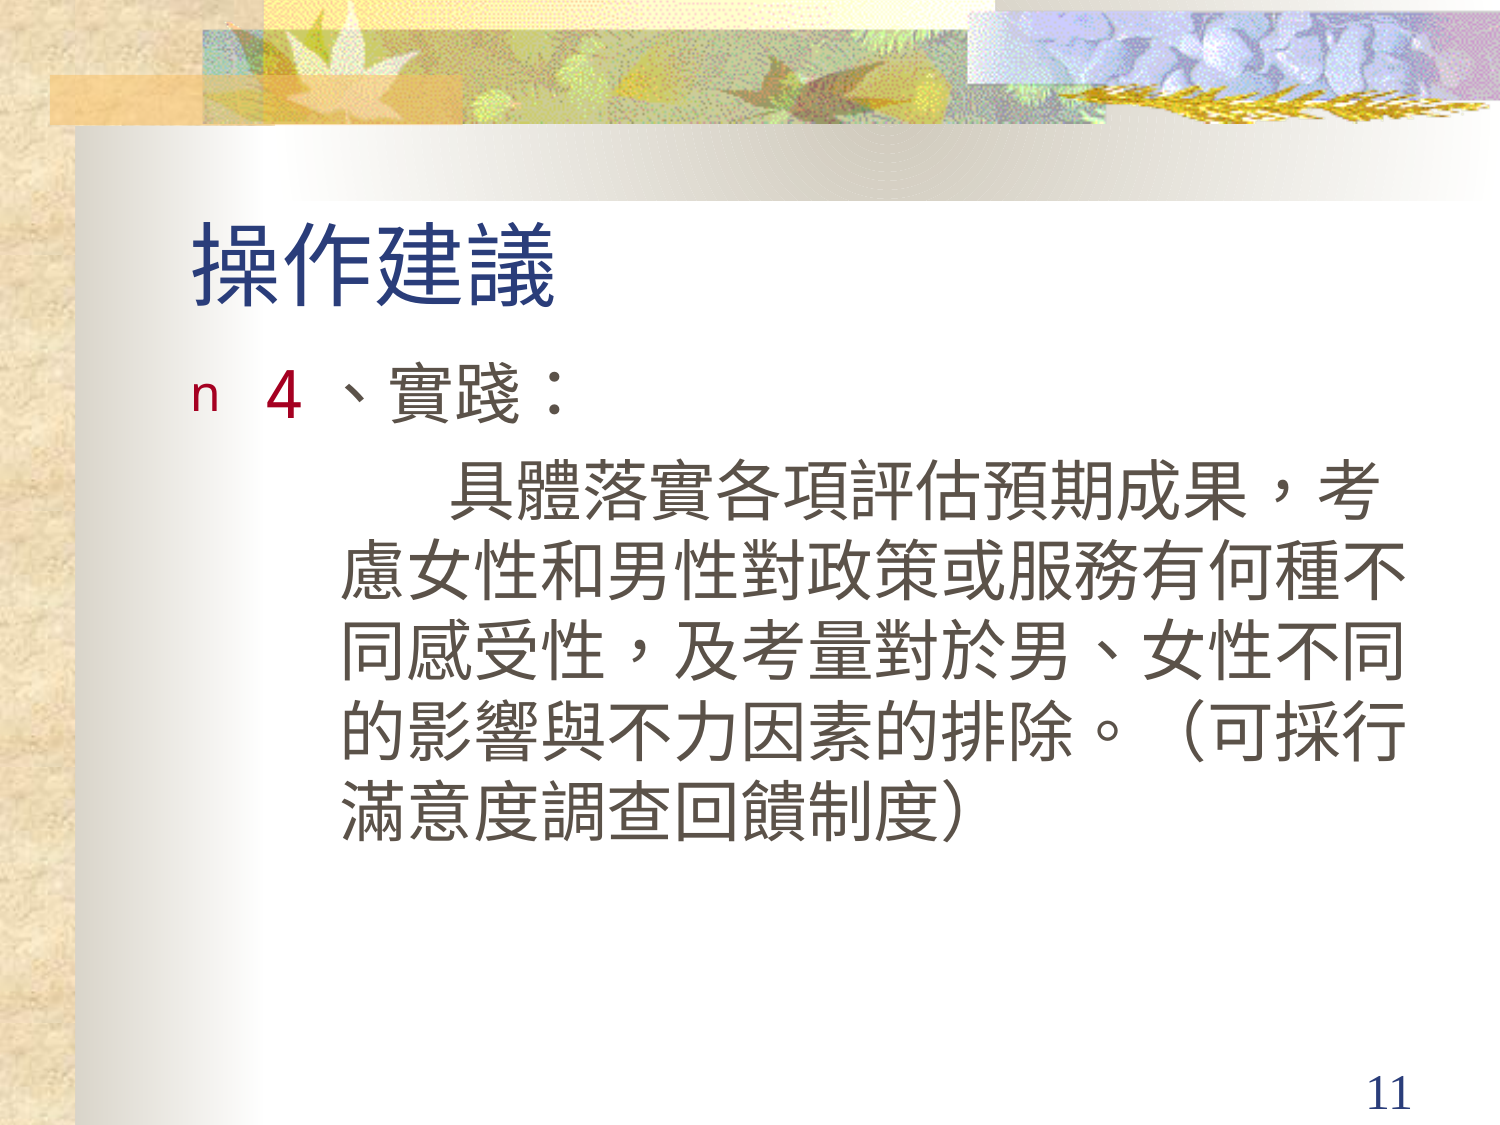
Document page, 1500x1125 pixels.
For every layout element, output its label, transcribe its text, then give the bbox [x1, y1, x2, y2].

text_box [1350, 1052, 1500, 1125]
list 4、實踐： 具體落實各項評估預期成果，考慮女性和男性對政策或服務有何種不同感受性，及考量對於男、女性不同的影響與不力因素的排除。（可採行滿意度調查回饋制度） [174, 344, 1450, 1020]
title 操作建議 [174, 137, 1450, 325]
